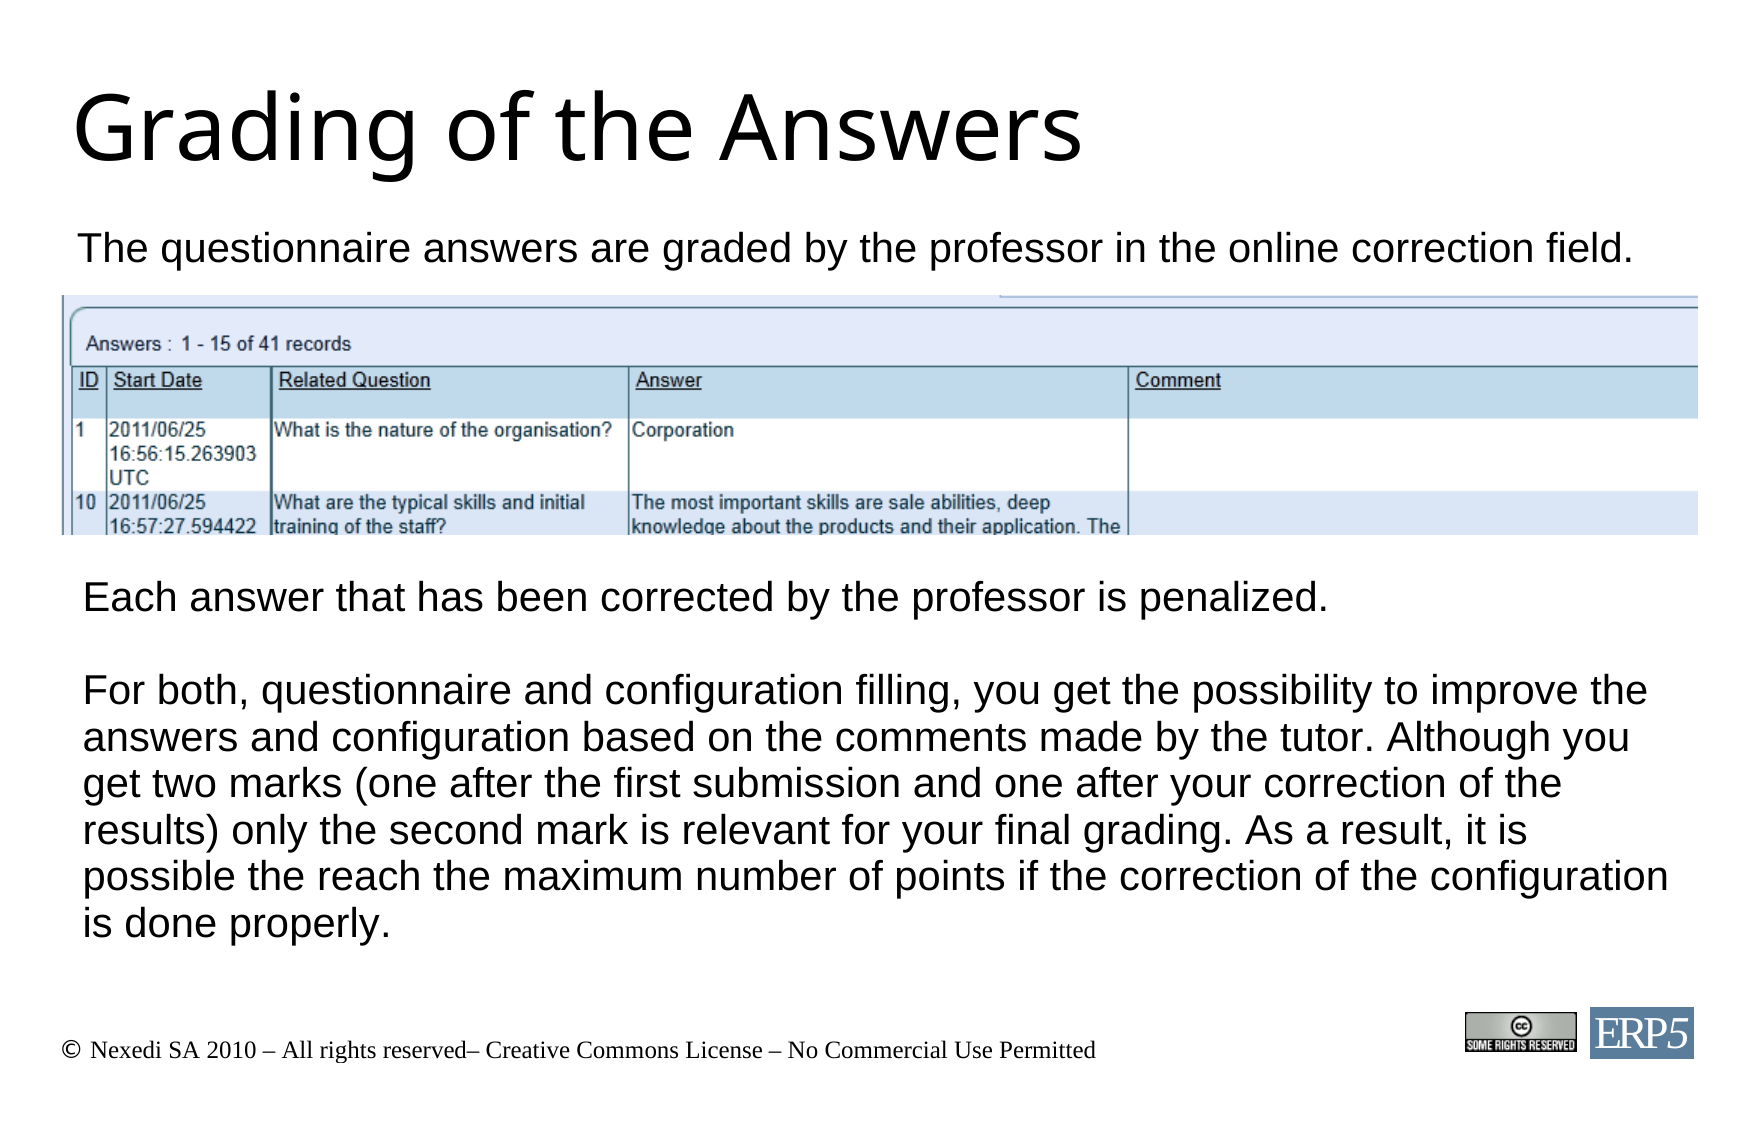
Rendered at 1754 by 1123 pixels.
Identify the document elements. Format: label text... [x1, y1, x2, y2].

picture [1465, 1012, 1577, 1052]
text_box The questionnaire answers are graded by the professor in the online correction field. [76, 224, 1672, 272]
title Grading of the Answers [71, 63, 1707, 187]
picture [61, 295, 1698, 535]
text_box Each answer that has been corrected by the professor is penalized. For both, questionnaire and configuration filling, you get the possibility to improve the answers and configuration based on the comments made by the tutor. Although you get two marks (one after the first submission and one after your correction of the results) only the second mark is relevant for your final grading. As a result, it is possible the reach the maximum number of points if the correction of the configuration is done properly. [82, 574, 1678, 946]
